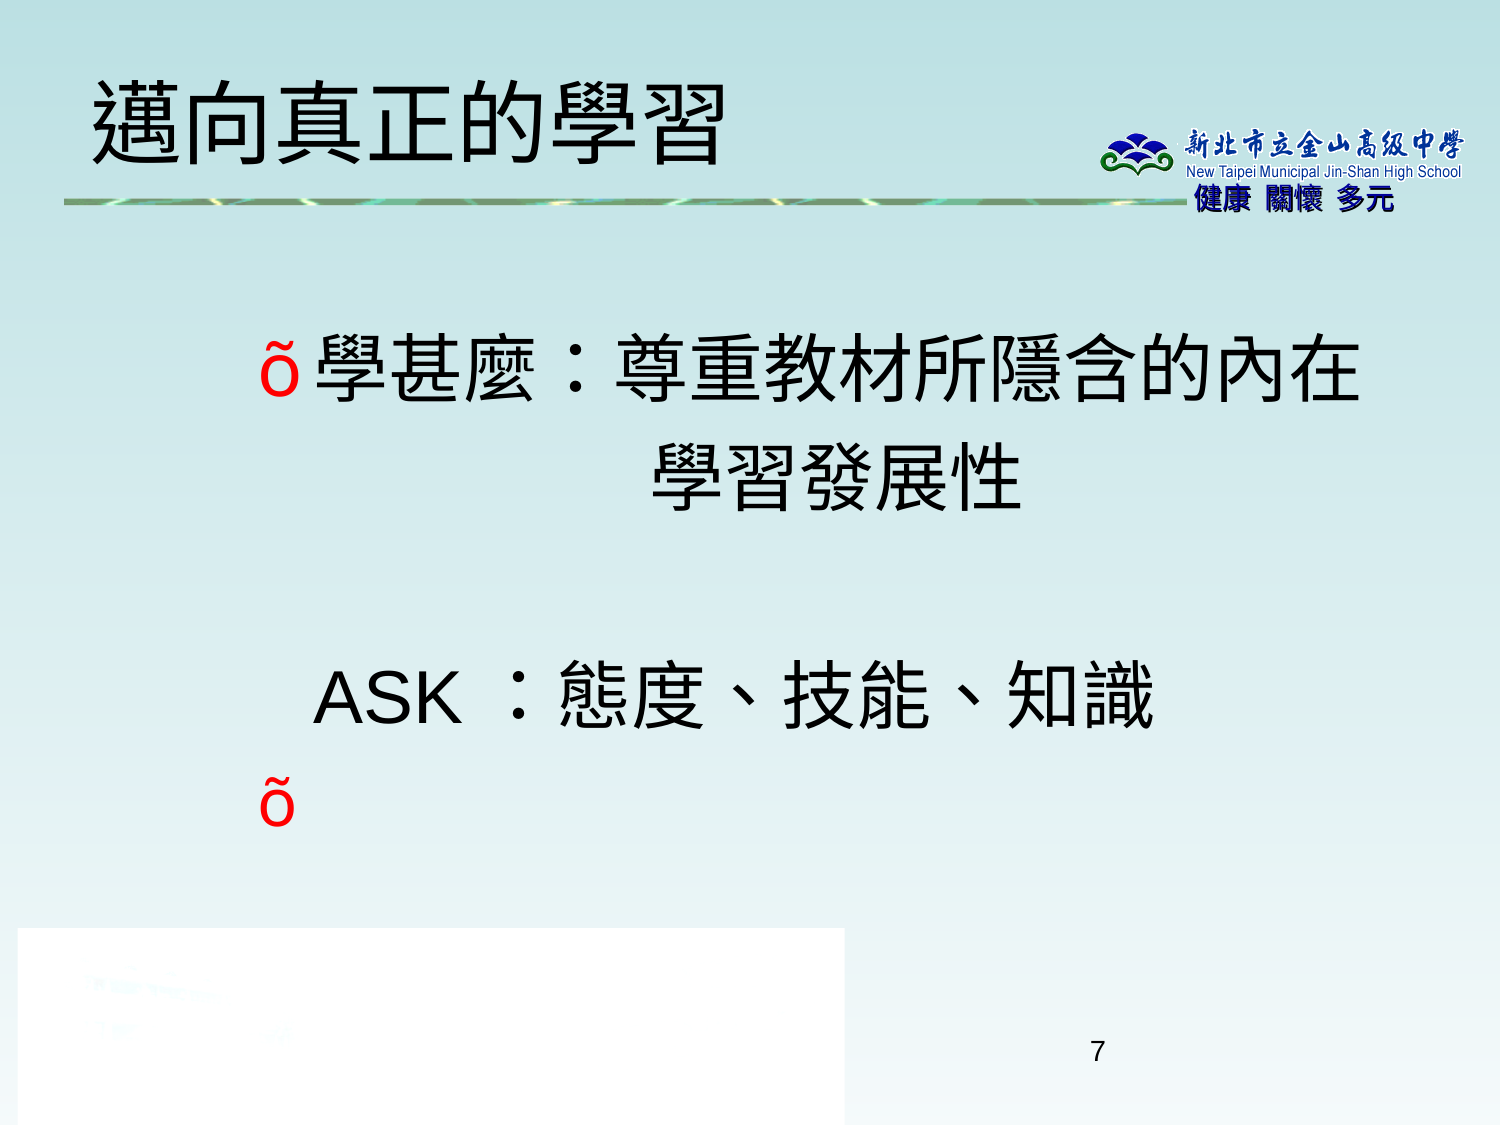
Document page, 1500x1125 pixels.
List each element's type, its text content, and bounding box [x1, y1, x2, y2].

text_box [1074, 1024, 1426, 1103]
list 學甚麼：尊重教材所隱含的內在 學習發展性 ASK：態度、技能、知識 [242, 314, 1421, 990]
title 邁向真正的學習 [75, 45, 1426, 197]
